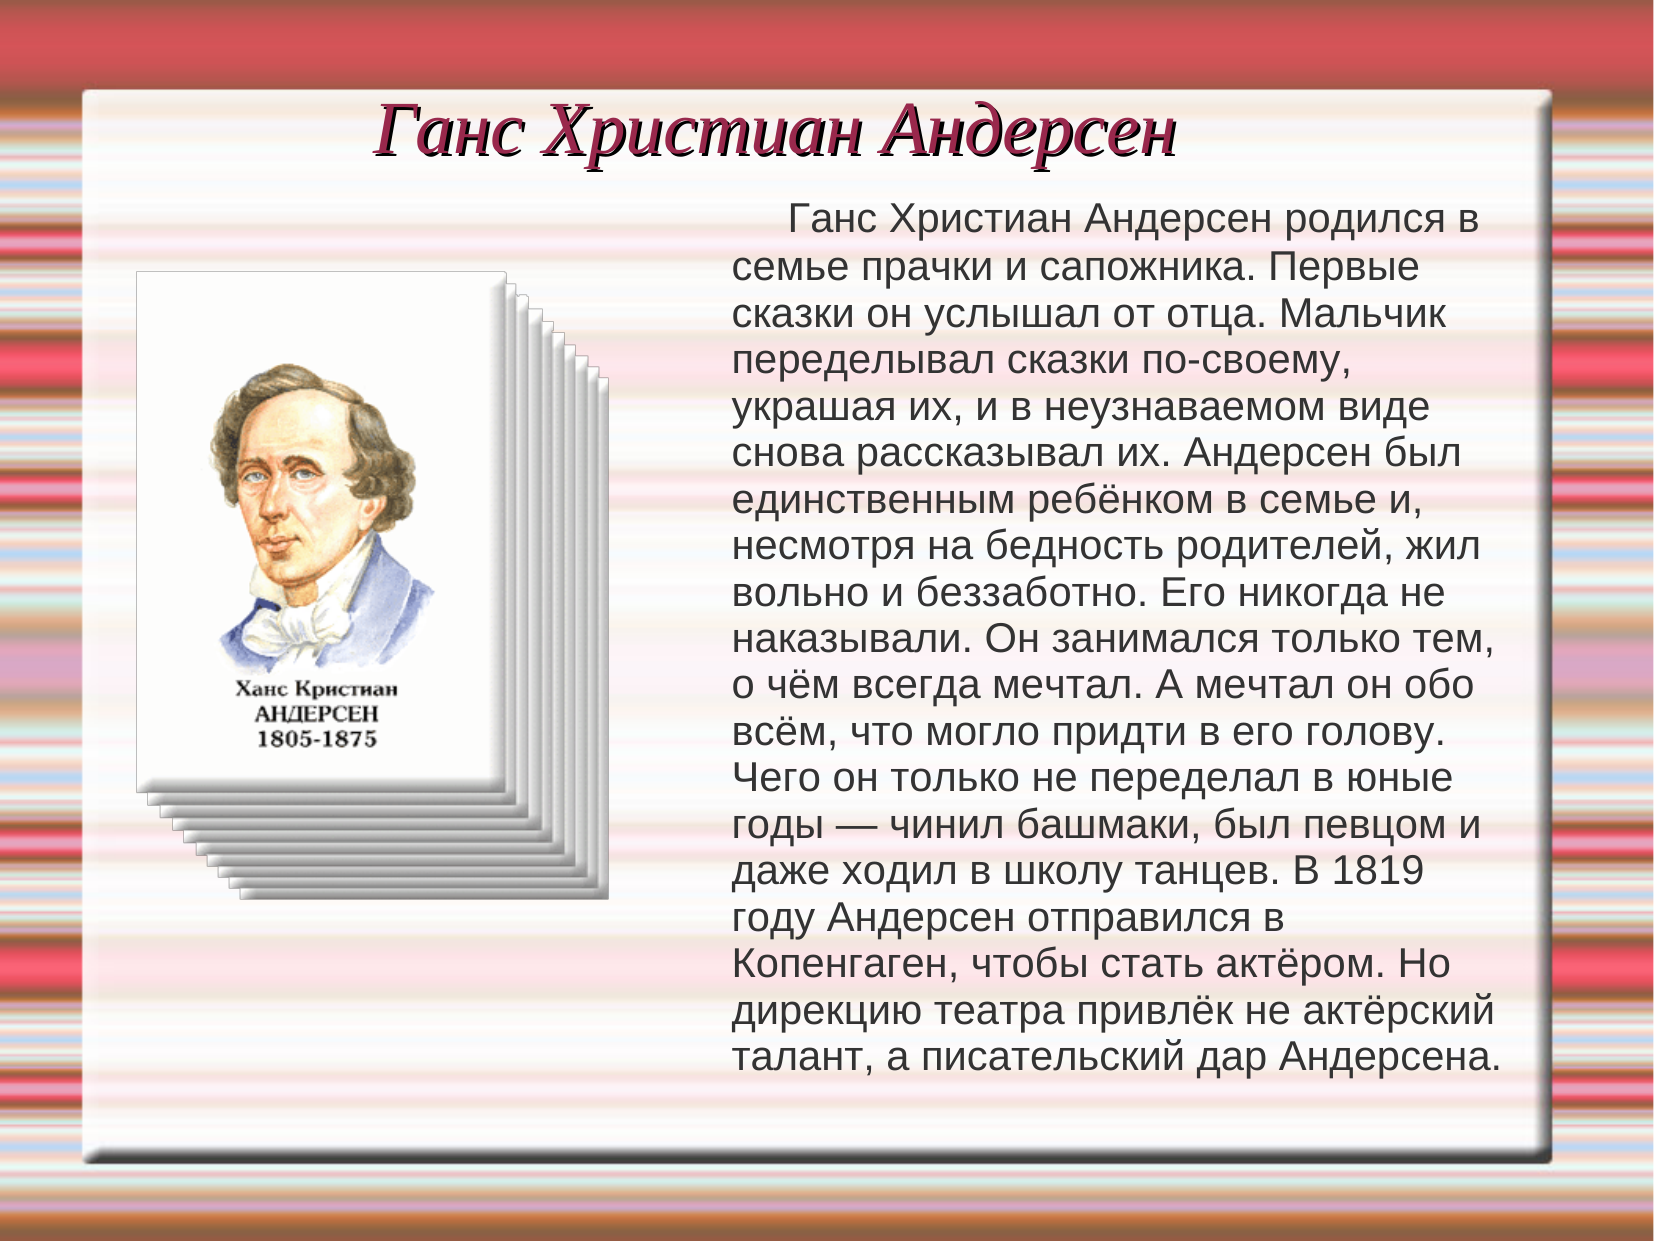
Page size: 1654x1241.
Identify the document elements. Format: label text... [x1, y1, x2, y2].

title Ганс Христиан Андерсен [121, 86, 1430, 170]
picture [0, 0, 1654, 1241]
list Ганс Христиан Андерсен родился в семье прачки и сапожника. Первые сказки он услышал от отца. Мальчик переделывал сказки по-своему, украшая их, и в неузнаваемом виде снова рассказывал их. Андерсен был единственным ребёнком в семье и, несмотря на бедность родителей, жил вольно и беззаботно. Его никогда не наказывали. Он занимался только тем, о чём всегда мечтал. А мечтал он обо всём, что могло придти в его голову. Чего он только не переделал в юные годы — чинил башмаки, был певцом и даже ходил в школу танцев. В 1819 году Андерсен отправился в Копенгаген, чтобы стать актёром. Но дирекцию театра привлёк не актёрский талант, а писательский дар Андерсена. [649, 187, 1512, 1123]
